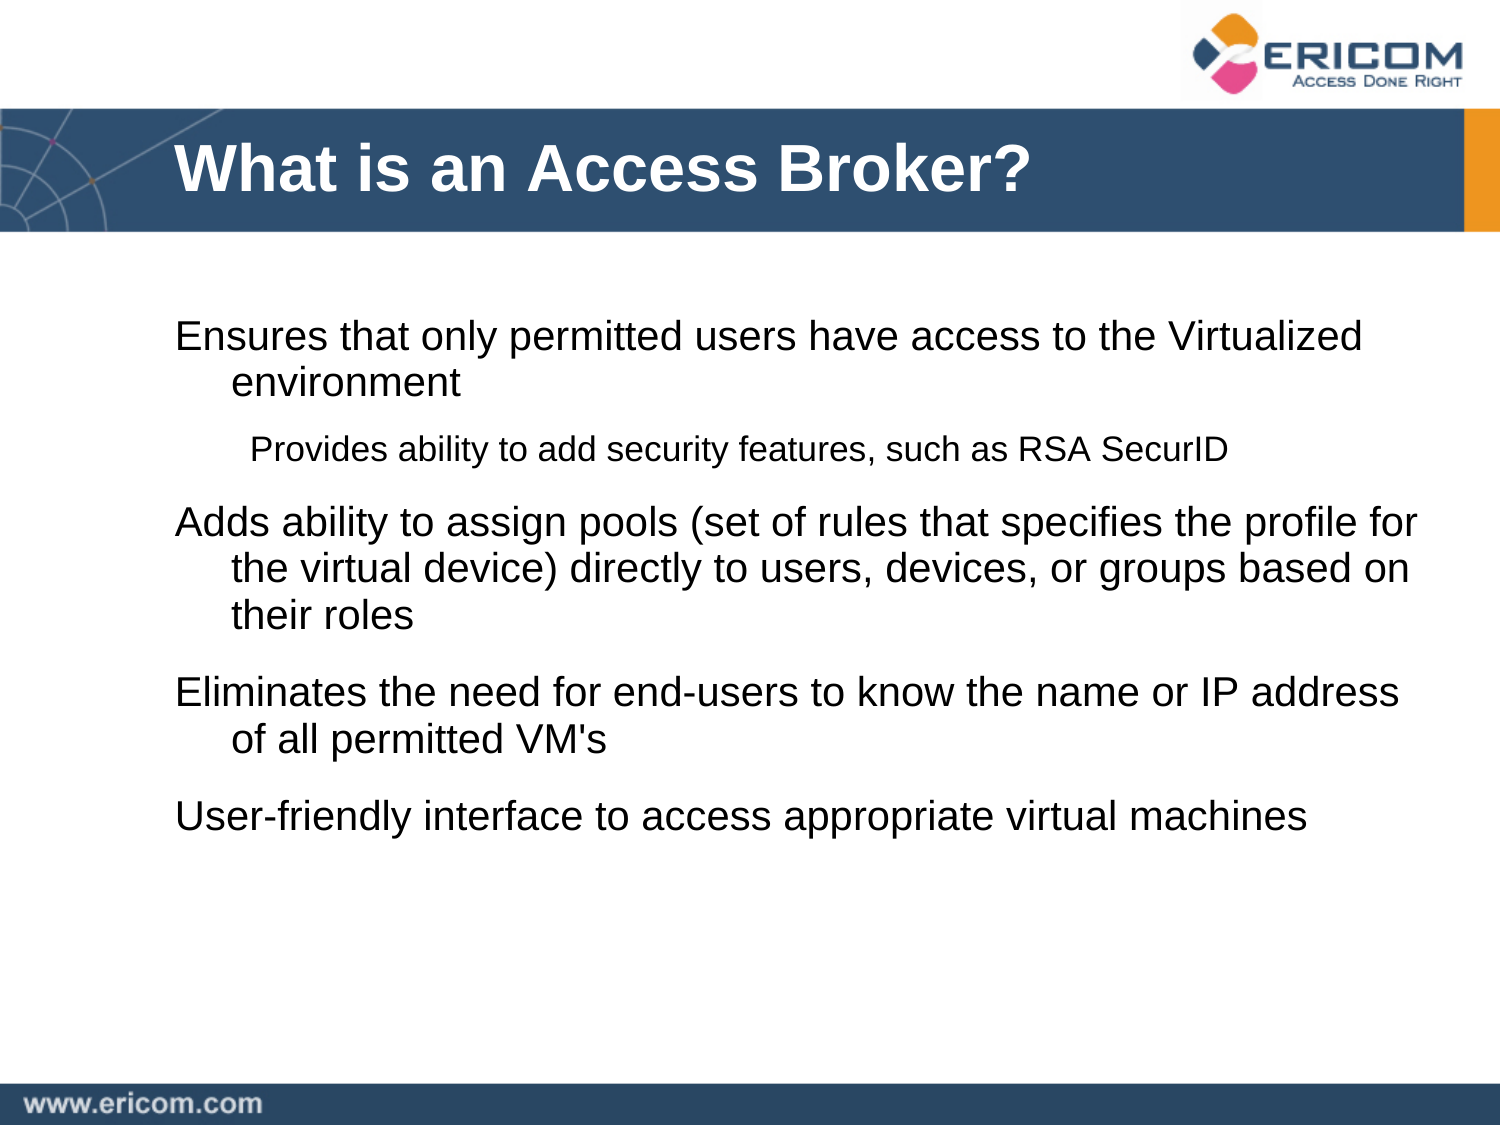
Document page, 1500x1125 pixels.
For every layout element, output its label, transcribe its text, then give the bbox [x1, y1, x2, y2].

list Ensures that only permitted users have access to the Virtualized environment Provides ability to add security features, such as RSA SecurID Adds ability to assign pools (set of rules that specifies the profile for the virtual device) directly to users, devices, or groups based on their roles Eliminates the need for end-users to know the name or IP address of all permitted VM's User-friendly interface to access appropriate virtual machines [174, 312, 1438, 988]
title What is an Access Broker? [174, 74, 1438, 263]
picture [0, 0, 1500, 1125]
